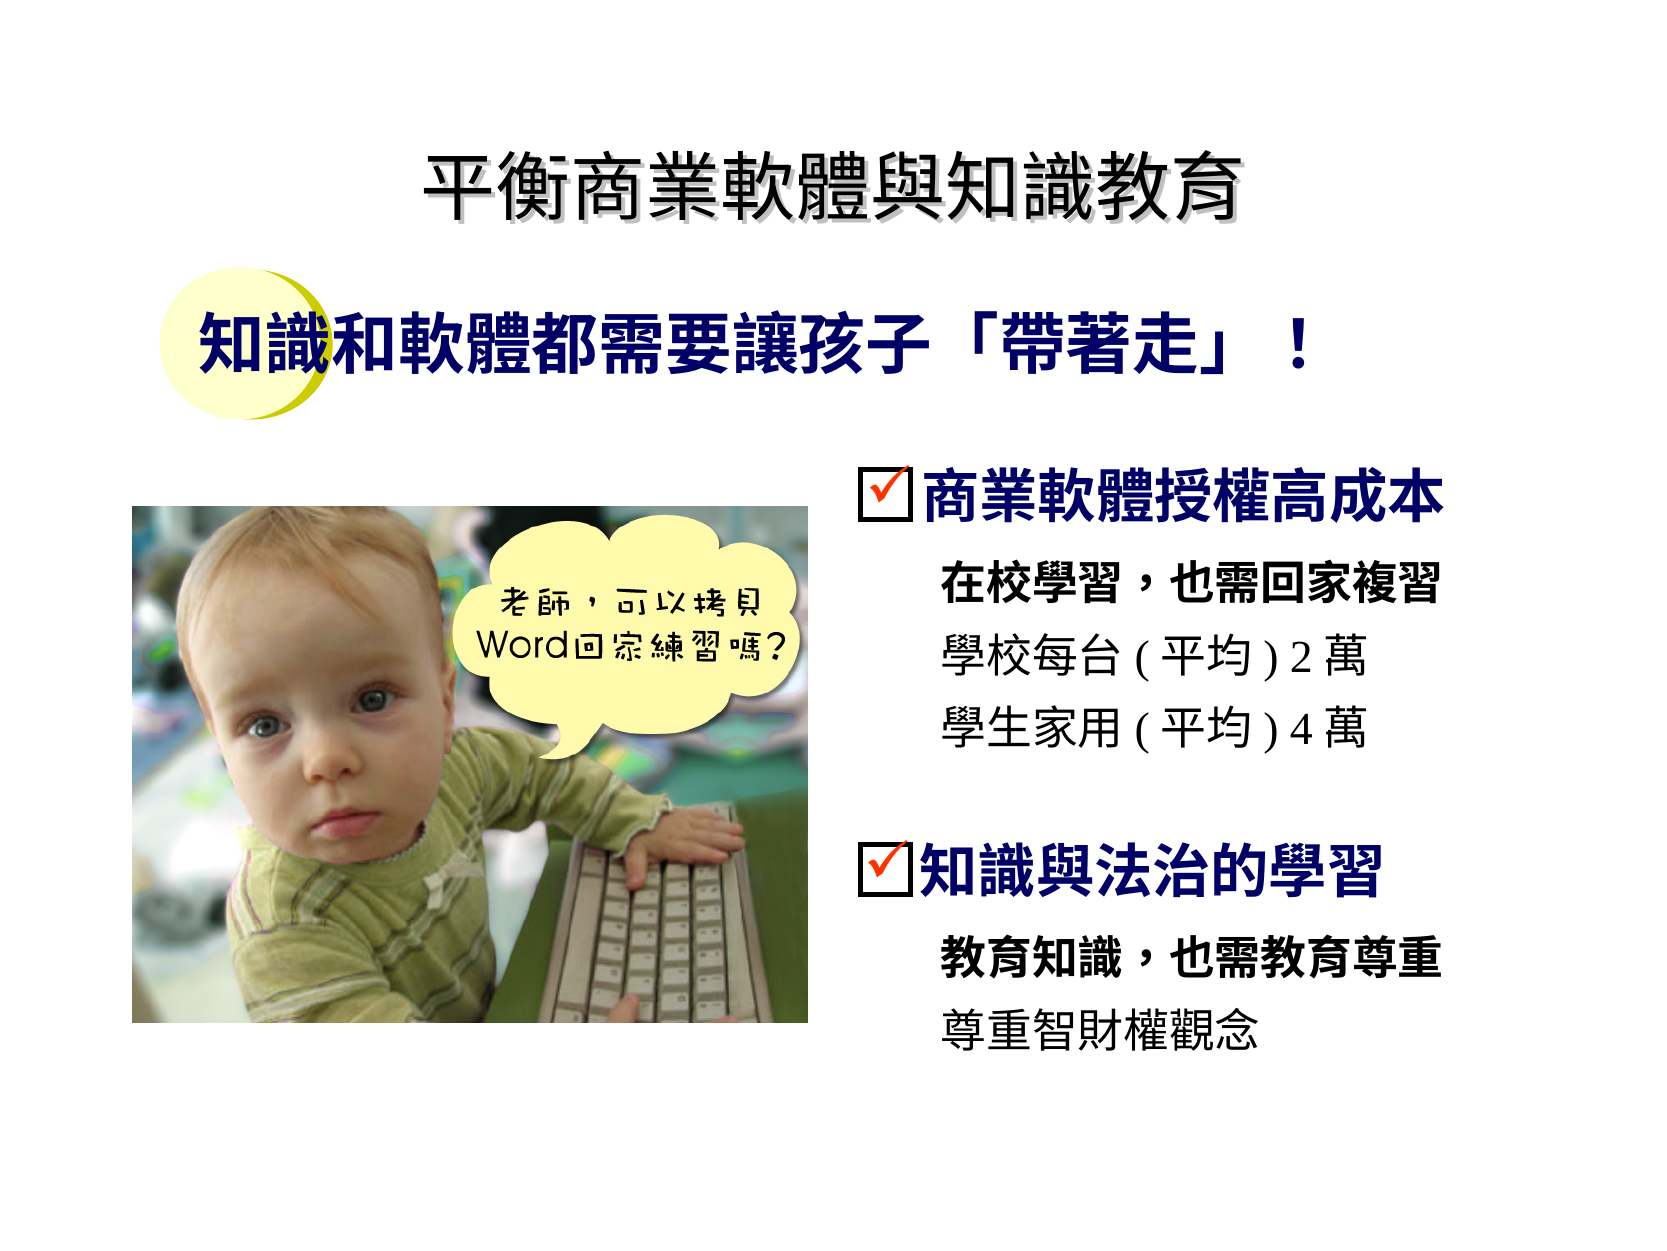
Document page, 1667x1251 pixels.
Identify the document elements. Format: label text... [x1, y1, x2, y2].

text_box 知識和軟體都需要讓孩子「帶著走」！ [183, 294, 1357, 390]
text_box 在校學習，也需回家複習 學校每台(平均) 2萬 學生家用(平均) 4萬 [925, 556, 1465, 762]
text_box 教育知識，也需教育尊重 尊重智財權觀念 [925, 932, 1465, 1064]
text_box [159, 267, 317, 420]
picture [132, 506, 808, 1023]
text_box [107, 482, 833, 1049]
text_box 知識與法治的學習 [848, 831, 1517, 914]
title 平衡商業軟體與知識教育 [182, 131, 1483, 236]
text_box 商業軟體授權高成本 [850, 456, 1578, 539]
